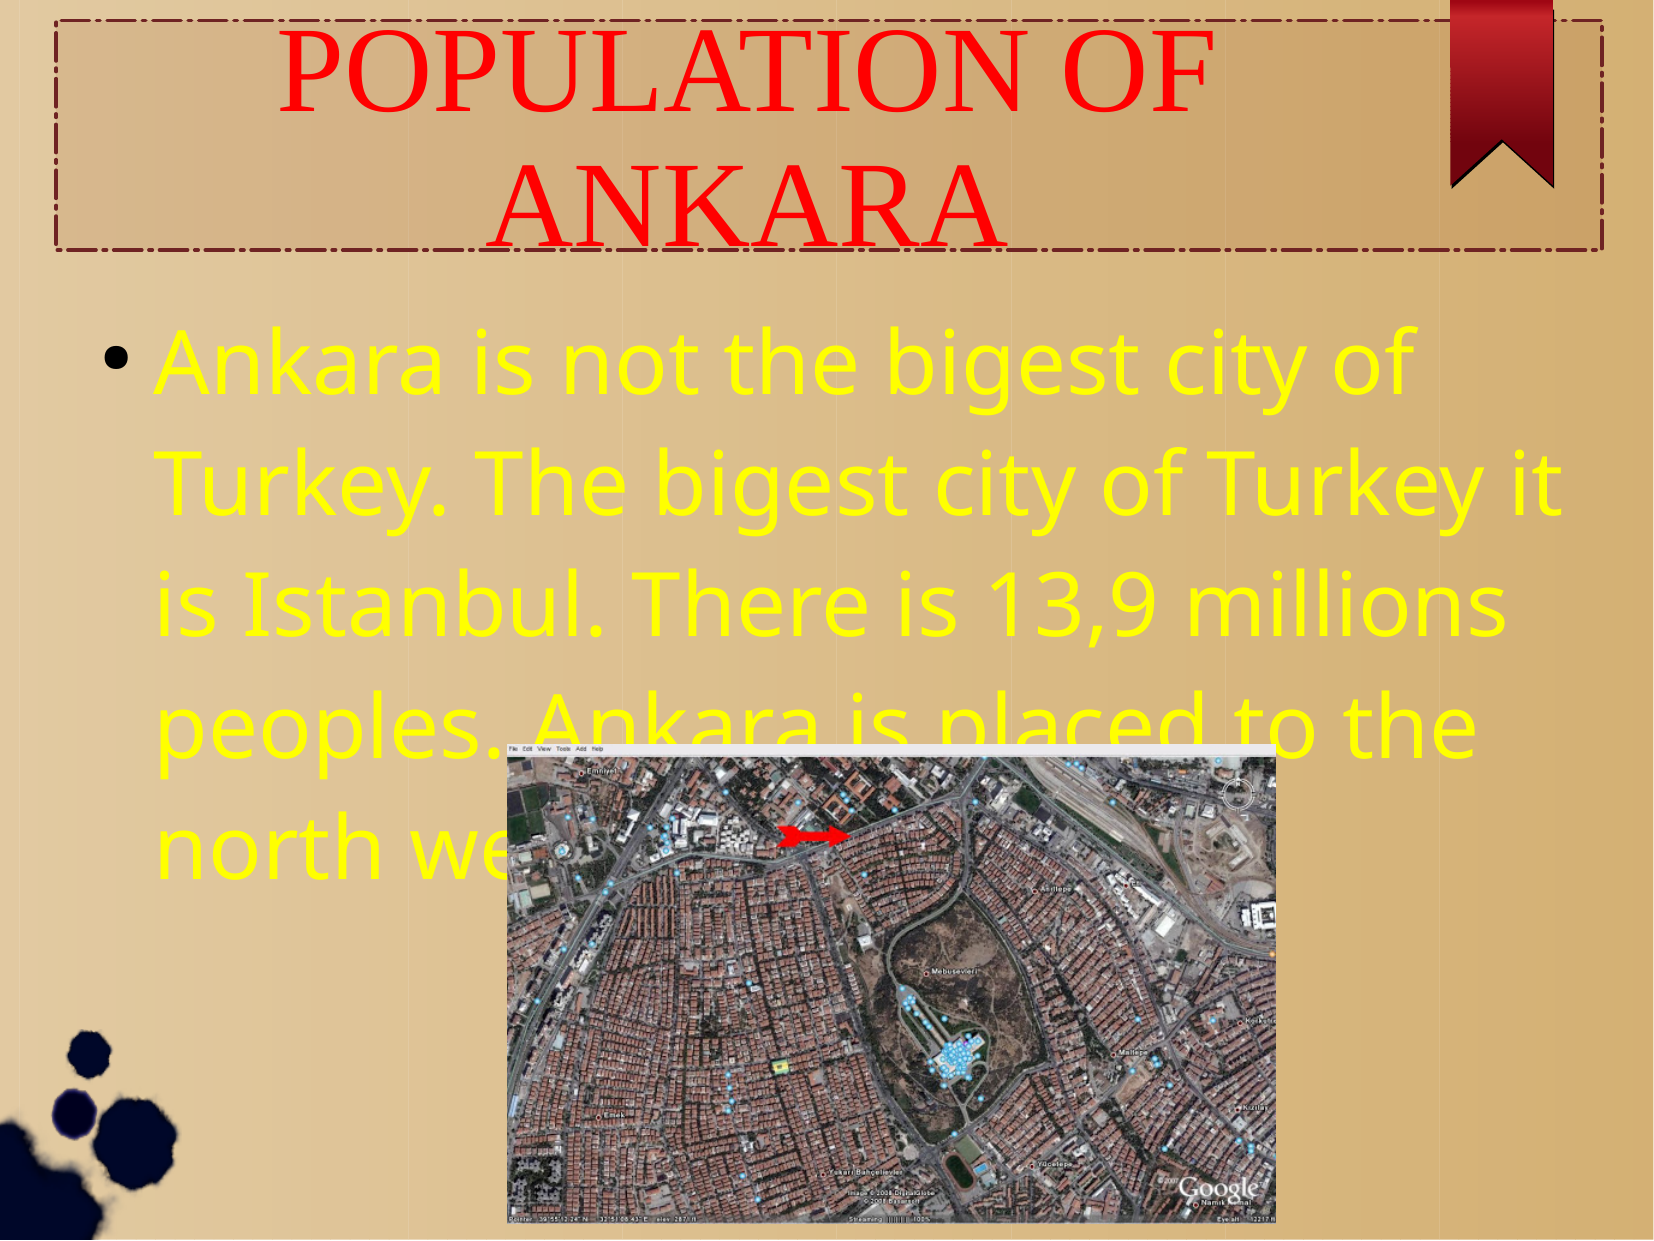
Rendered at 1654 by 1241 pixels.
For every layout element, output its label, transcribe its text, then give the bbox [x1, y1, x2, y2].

title POPULATION OF ANKARA [82, 2, 1412, 274]
list Ankara is not the bigest city of Turkey. The bigest city of Turkey it is Istanbul. There is 13,9 millions peoples. Ankara is placed to the north west of the Turkey. [82, 299, 1571, 1019]
picture [507, 744, 1276, 1224]
